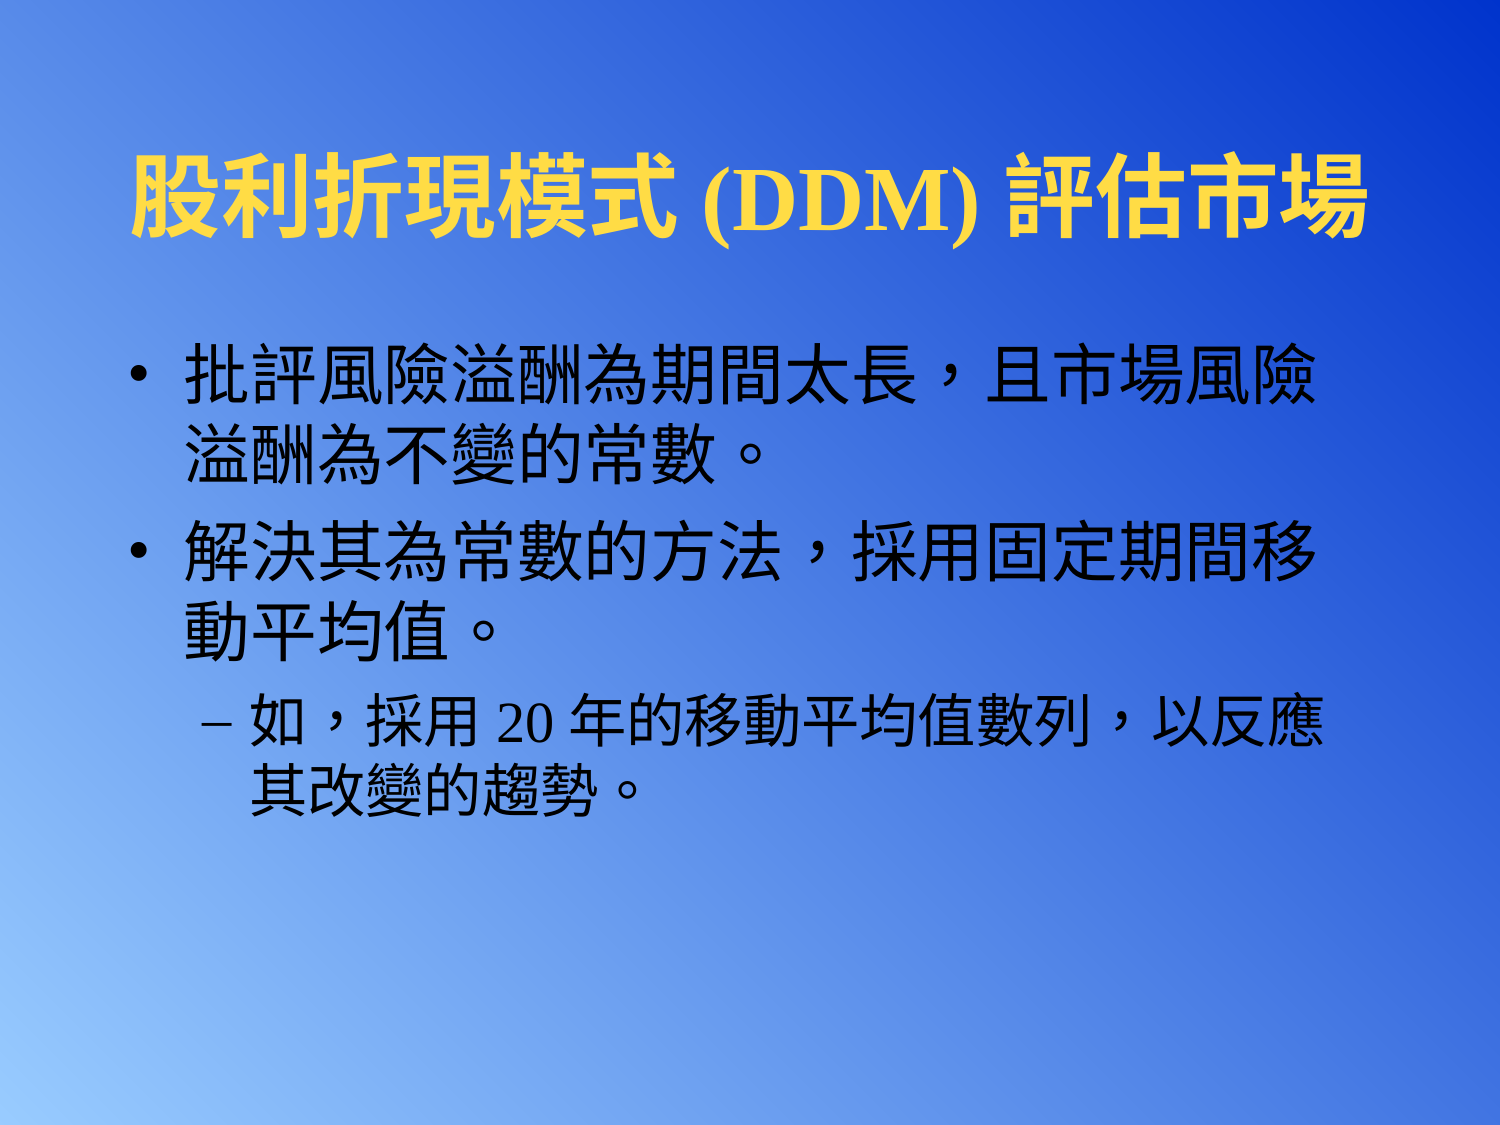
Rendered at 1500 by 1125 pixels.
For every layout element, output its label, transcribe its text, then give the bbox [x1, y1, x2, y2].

list 批評風險溢酬為期間太長，且市場風險溢酬為不變的常數。 解決其為常數的方法，採用固定期間移動平均值。 如，採用20年的移動平均值數列，以反應其改變的趨勢。 [112, 324, 1388, 847]
title 股利折現模式(DDM)評估市場 [112, 99, 1388, 288]
